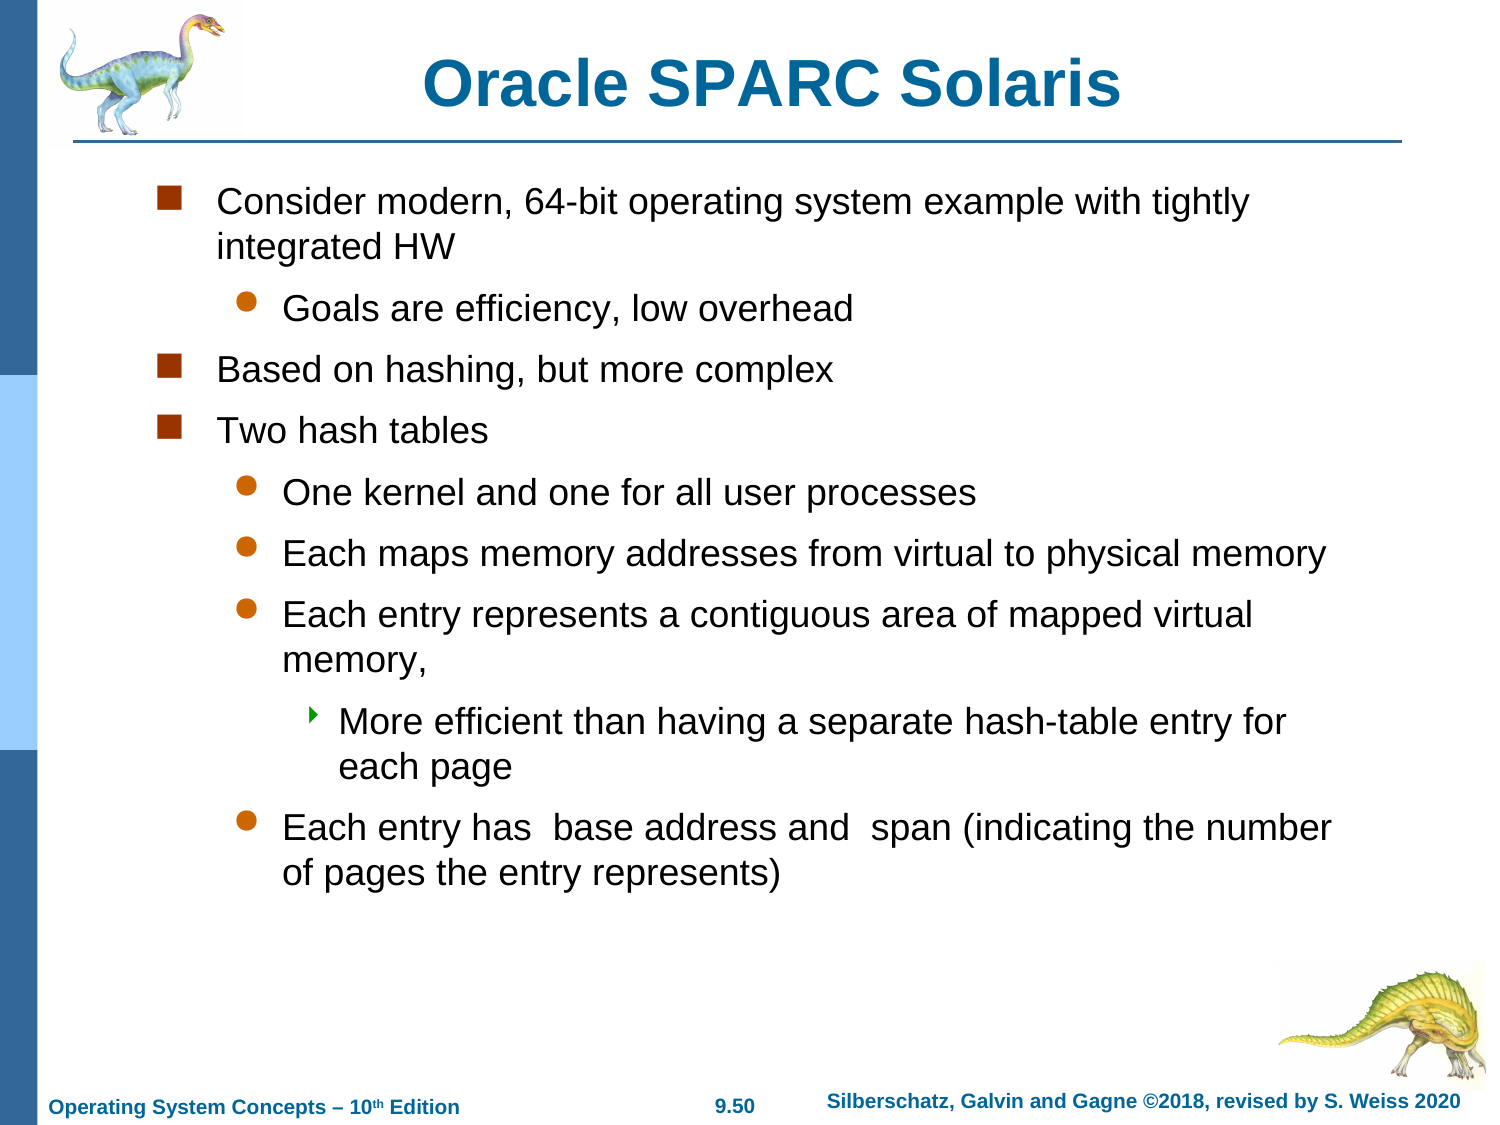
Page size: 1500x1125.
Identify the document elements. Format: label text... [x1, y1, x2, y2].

picture [46, 0, 243, 149]
picture [1275, 959, 1486, 1090]
title Oracle SPARC Solaris [119, 32, 1426, 128]
list Consider modern, 64-bit operating system example with tightly integrated HW Goals are efficiency, low overhead Based on hashing, but more complex Two hash tables One kernel and one for all user processes Each maps memory addresses from virtual to physical memory Each entry represents a contiguous area of mapped virtual memory, More efficient than having a separate hash-table entry for each page Each entry has base address and span (indicating the number of pages the entry represents) [145, 169, 1376, 1001]
